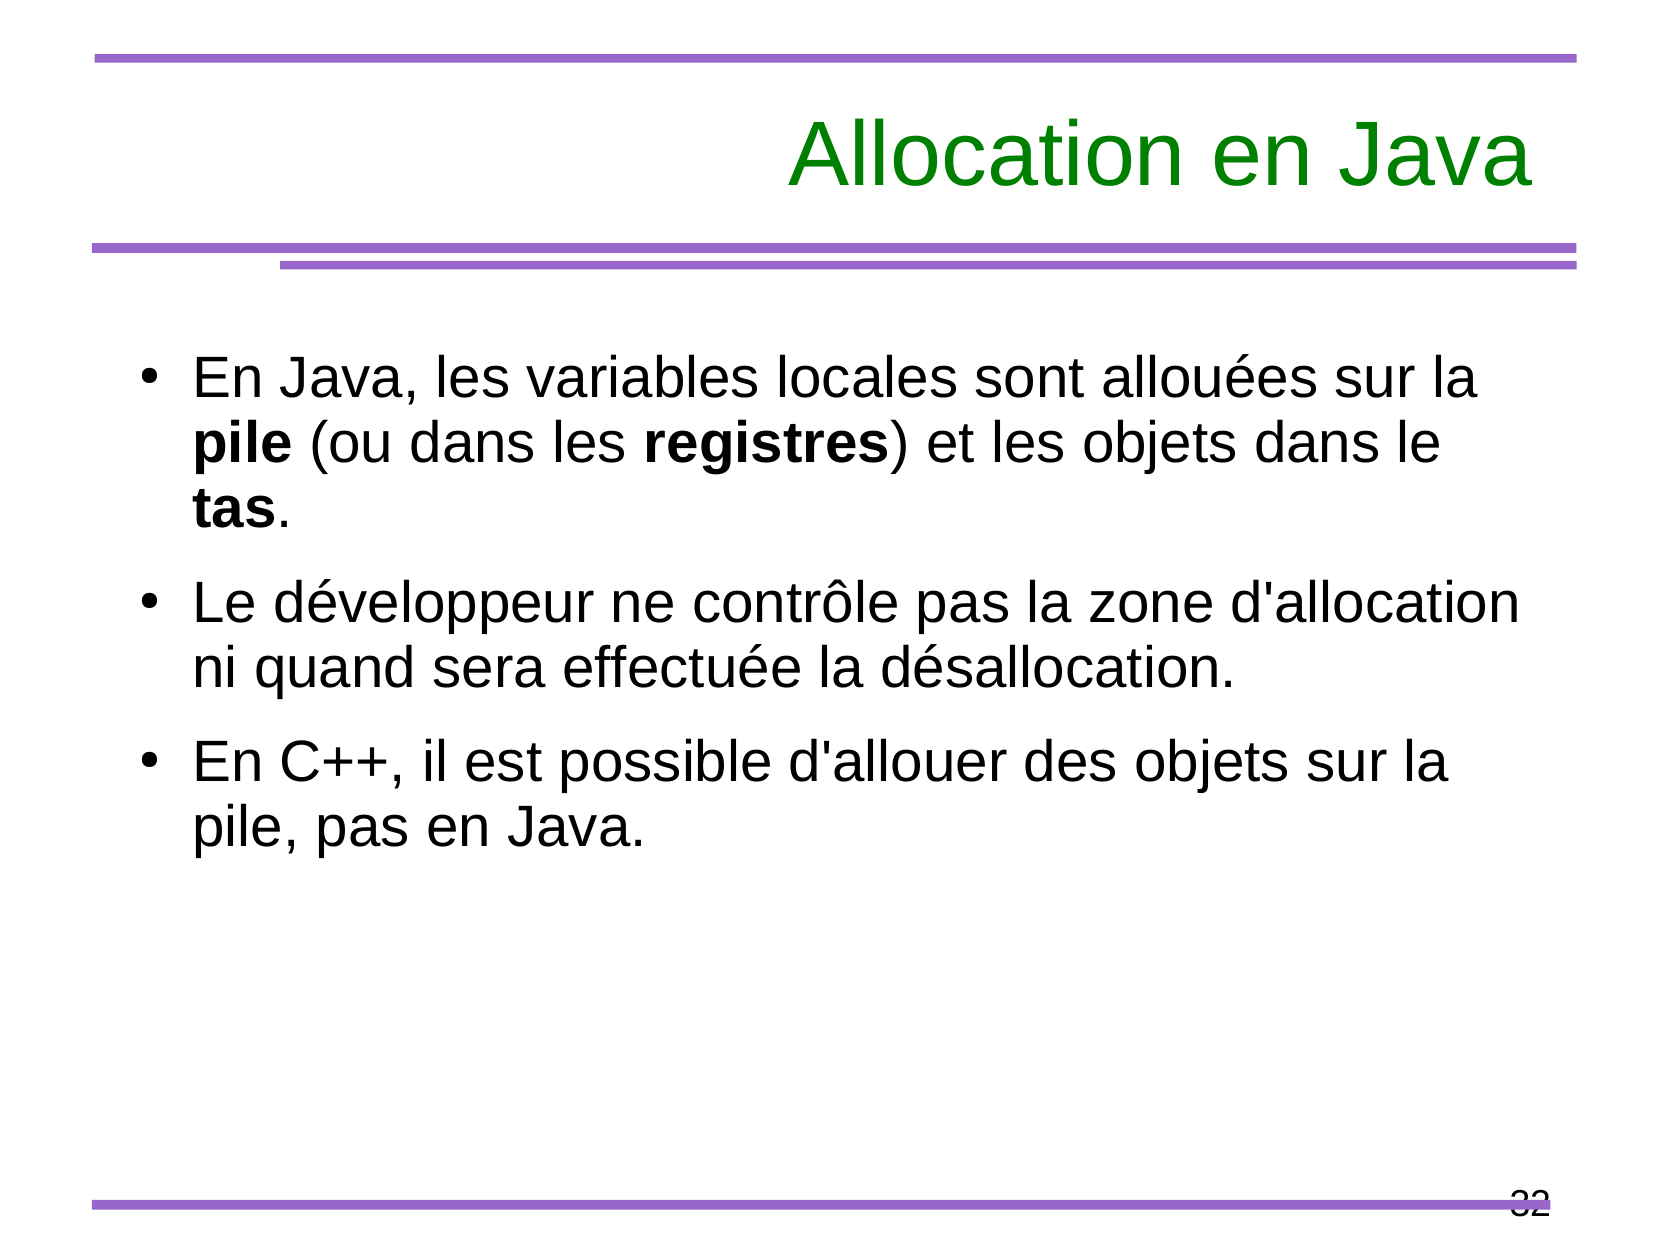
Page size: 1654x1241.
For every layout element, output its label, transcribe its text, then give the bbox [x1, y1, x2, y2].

title Allocation en Java [121, 49, 1534, 257]
list En Java, les variables locales sont allouées sur la pile (ou dans les registres) et les objets dans le tas. Le développeur ne contrôle pas la zone d'allocation ni quand sera effectuée la désallocation. En C++, il est possible d'allouer des objets sur la pile, pas en Java. [121, 344, 1534, 1176]
